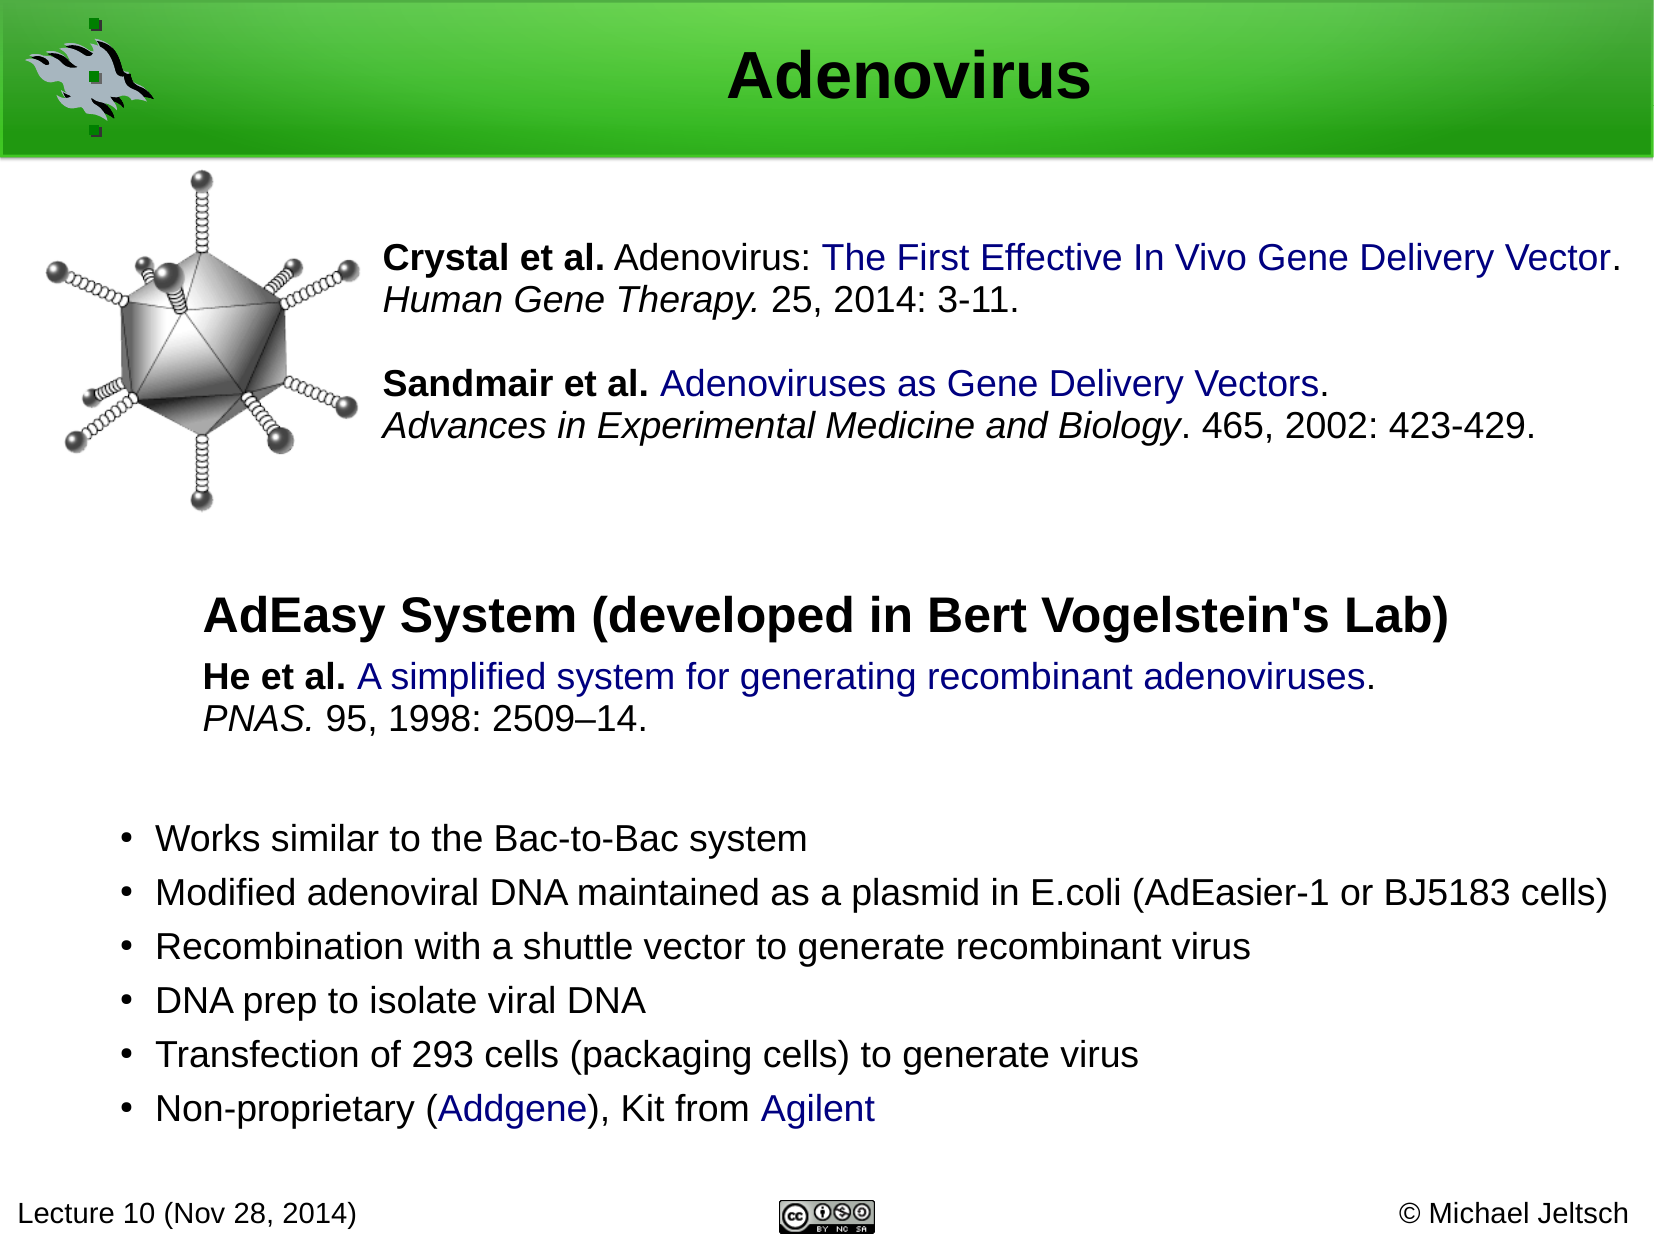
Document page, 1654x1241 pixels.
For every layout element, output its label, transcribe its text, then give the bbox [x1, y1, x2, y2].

picture [779, 1200, 875, 1234]
text_box Works similar to the Bac-to-Bac system Modified adenoviral DNA maintained as a plasmid in E.coli (AdEasier-1 or BJ5183 cells) Recombination with a shuttle vector to generate recombinant virus DNA prep to isolate viral DNA Transfection of 293 cells (packaging cells) to generate virus Non-proprietary (Addgene), Kit from Agilent [105, 810, 1624, 1138]
text_box AdEasy System (developed in Bert Vogelstein's Lab) He et al. A simplified system for generating recombinant adenoviruses. PNAS. 95, 1998: 2509–14. [187, 580, 1465, 748]
title Adenovirus [289, 30, 1531, 121]
text_box Crystal et al. Adenovirus: The First Effective In Vivo Gene Delivery Vector. Human Gene Therapy. 25, 2014: 3-11. Sandmair et al. Adenoviruses as Gene Delivery Vectors. Advances in Experimental Medicine and Biology. 465, 2002: 423-429. [367, 228, 1637, 496]
picture [45, 169, 362, 513]
